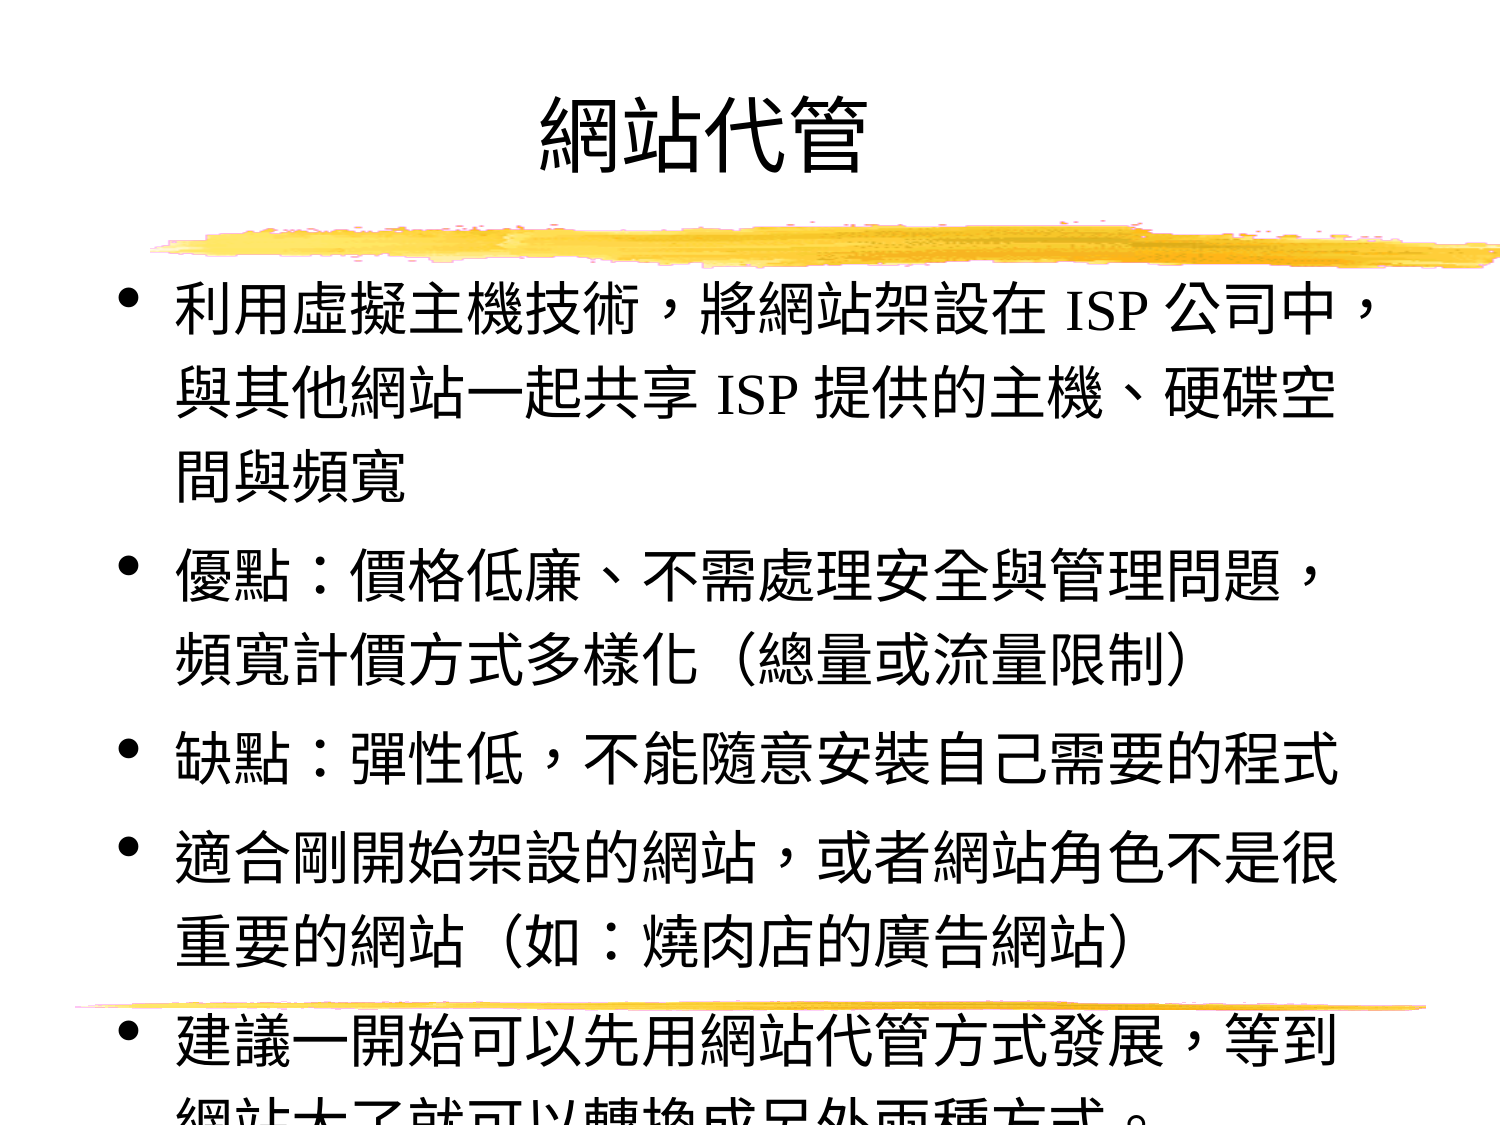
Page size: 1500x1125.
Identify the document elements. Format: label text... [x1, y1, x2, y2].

picture [1394, 999, 1426, 1013]
list 利用虛擬主機技術，將網站架設在ISP公司中，與其他網站一起共享ISP提供的主機、硬碟空間與頻寬 優點：價格低廉、不需處理安全與管理問題，頻寬計價方式多樣化（總量或流量限制） 缺點：彈性低，不能隨意安裝自己需要的程式 適合剛開始架設的網站，或者網站角色不是很重要的網站（如：燒肉店的廣告網站） 建議一開始可以先用網站代管方式發展，等到網站大了就可以轉換成另外兩種方式。 [119, 262, 1394, 1019]
picture [75, 999, 119, 1013]
picture [150, 215, 1500, 279]
title 網站代管 [66, 30, 1342, 231]
